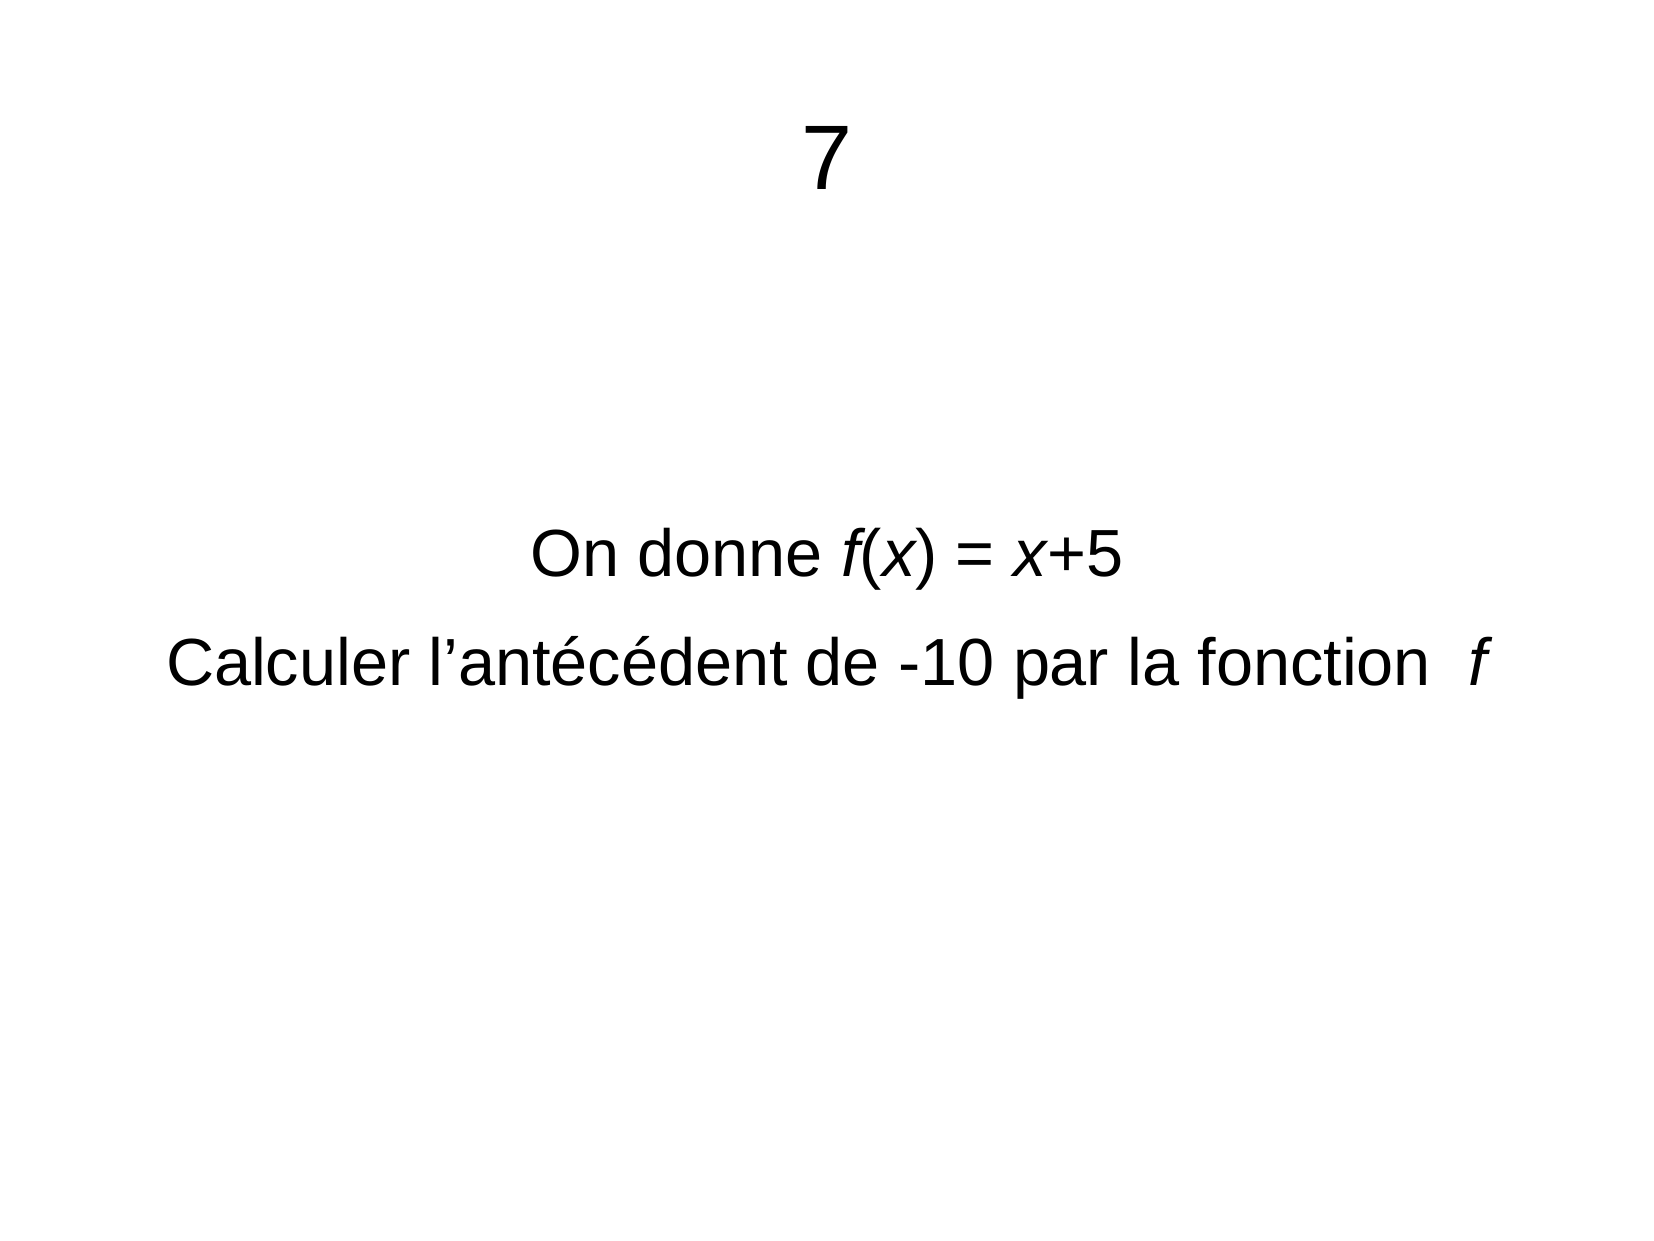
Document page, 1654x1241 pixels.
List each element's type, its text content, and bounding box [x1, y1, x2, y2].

title 7 [82, 49, 1571, 257]
list On donne f(x) = x+5 Calculer l’antécédent de -10 par la fonction f [82, 290, 1571, 1010]
